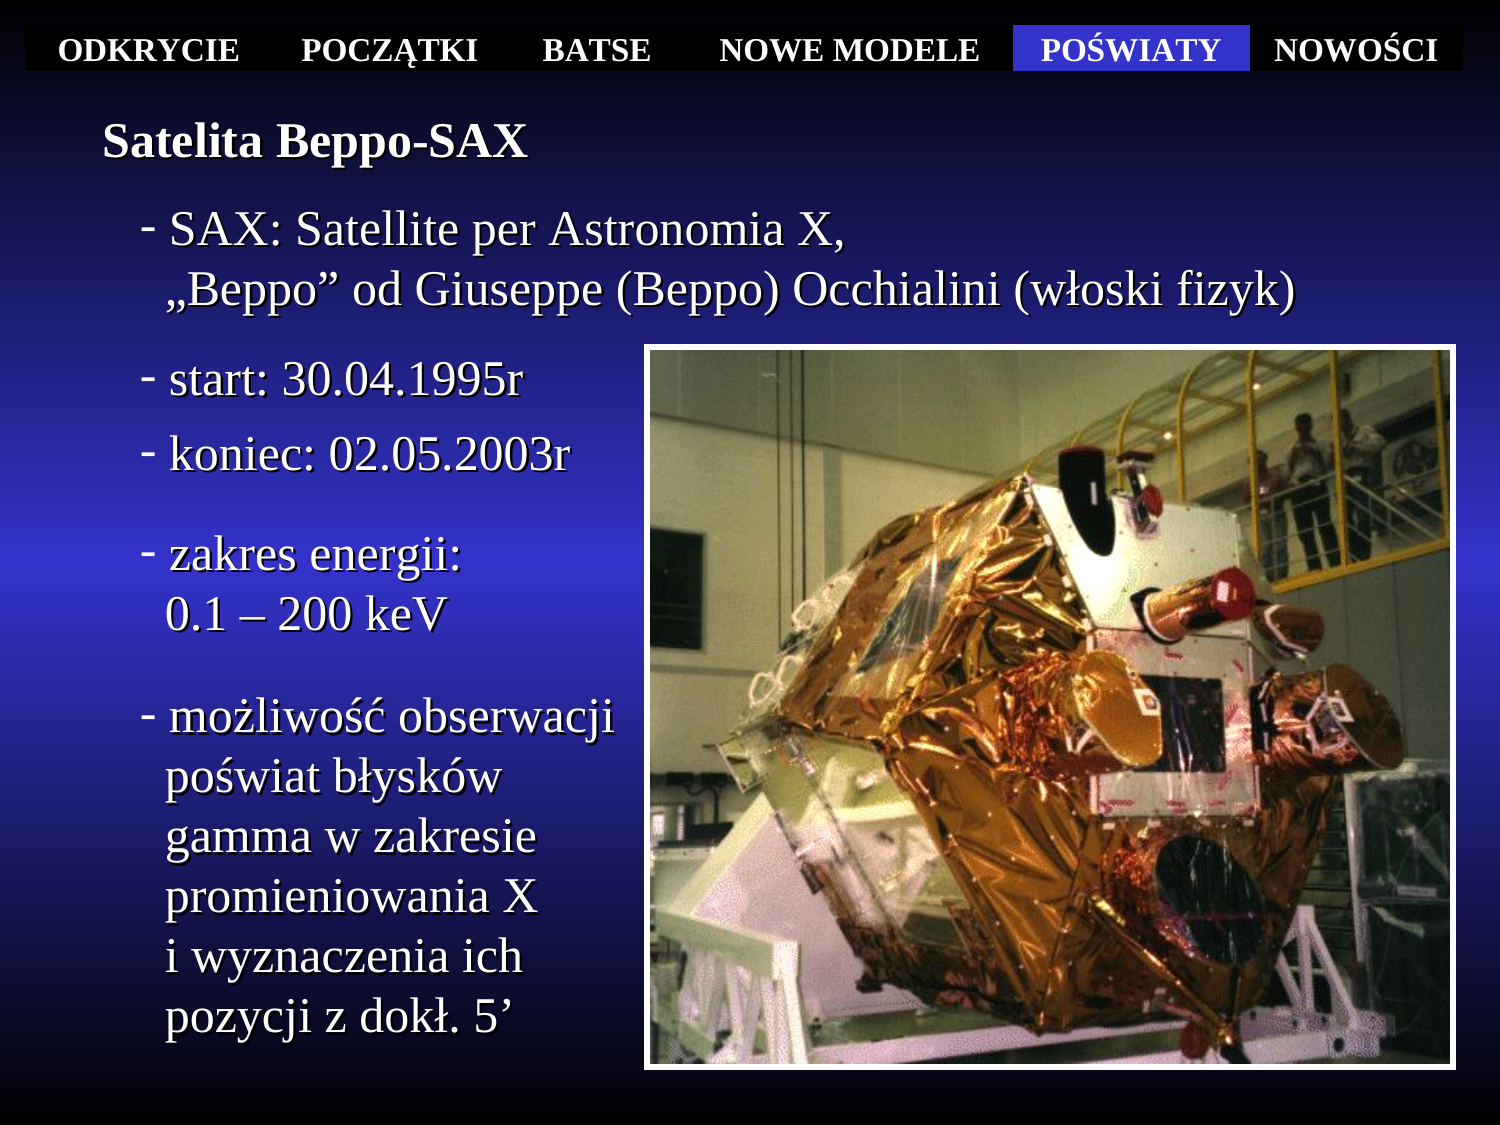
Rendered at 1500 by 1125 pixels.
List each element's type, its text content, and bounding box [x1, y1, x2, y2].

text_box możliwość obserwacji poświat błysków gamma w zakresie promieniowania X i wyznaczenia ich pozycji z dokł. 5’ [125, 674, 651, 1051]
text_box start: 30.04.1995r [125, 337, 626, 412]
table_header POŚWIATY [1013, 25, 1250, 71]
table_header POCZĄTKI [273, 25, 507, 71]
table_header NOWE MODELE [688, 25, 1013, 71]
text_box zakres energii: 0.1 – 200 keV [125, 512, 626, 648]
table_header NOWOŚCI [1250, 25, 1463, 71]
table_header BATSE [507, 25, 688, 71]
text_box koniec: 02.05.2003r [125, 412, 626, 488]
text_box SAX: Satellite per Astronomia X, „Beppo” od Giuseppe (Beppo) Occhialini (włoski fizyk) [124, 187, 1500, 323]
picture [650, 350, 1450, 1065]
text_box Satelita Beppo-SAX [87, 99, 557, 176]
table_header ODKRYCIE [25, 25, 273, 71]
